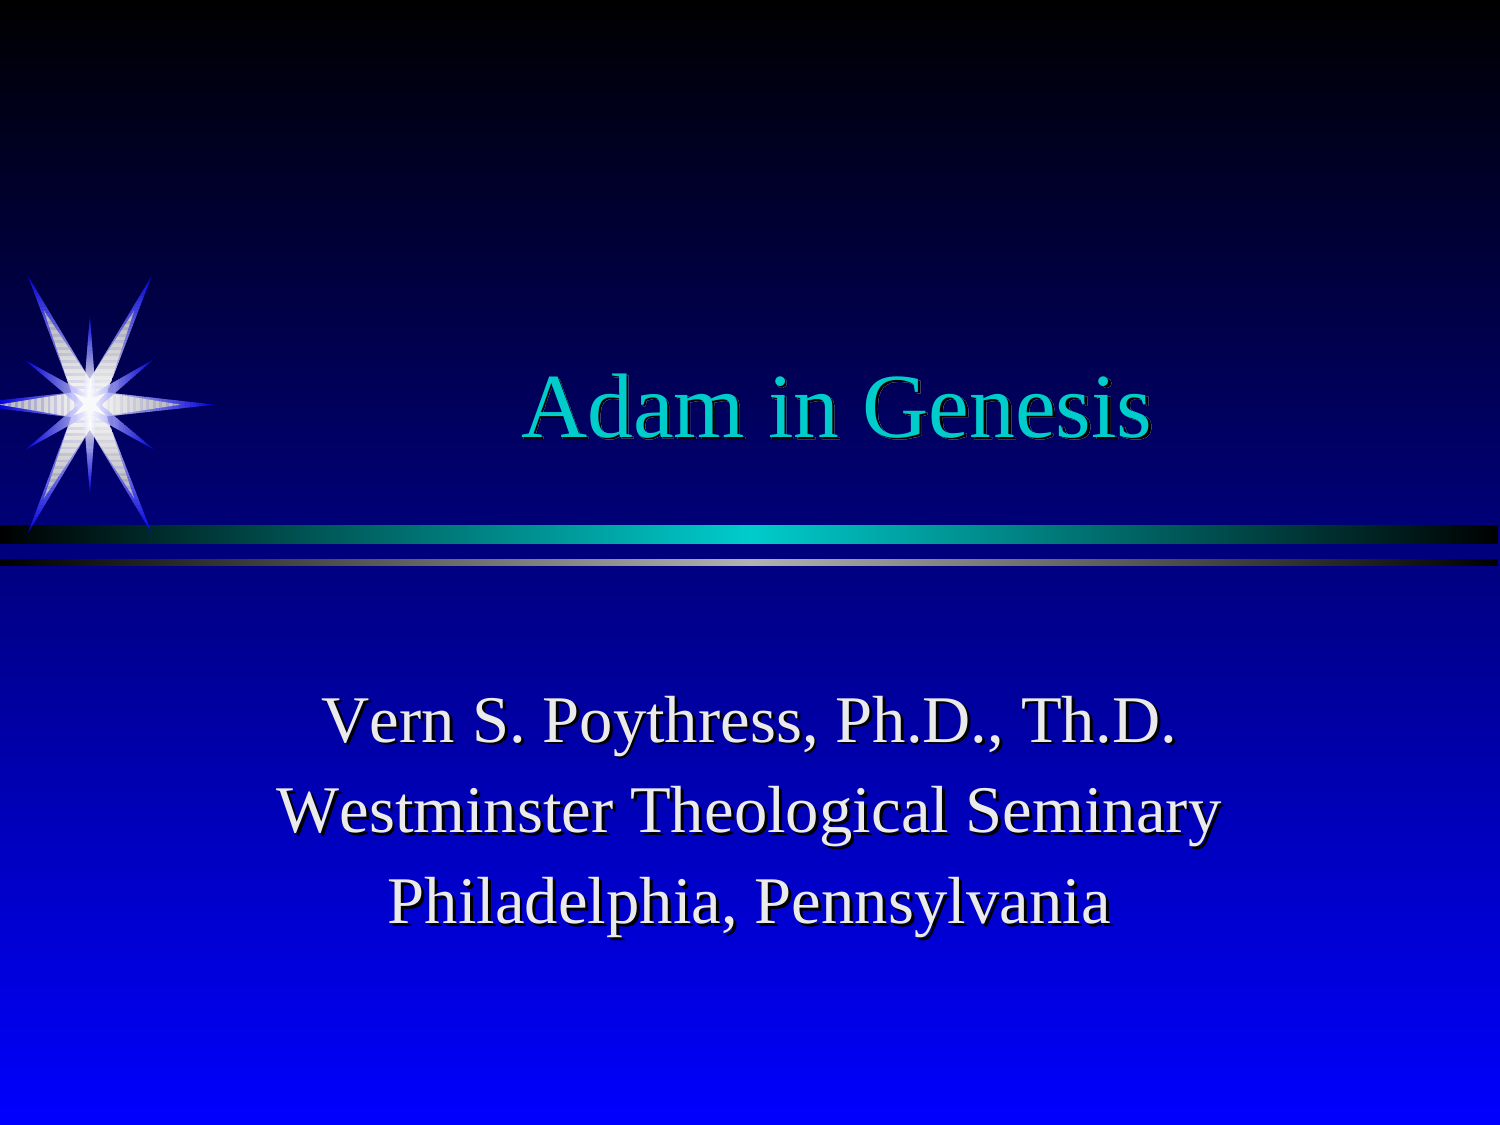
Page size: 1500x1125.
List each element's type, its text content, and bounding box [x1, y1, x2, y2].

subtitle Vern S. Poythress, Ph.D., Th.D. Westminster Theological Seminary Philadelphia, Pennsylvania [75, 675, 1425, 946]
title Adam in Genesis [200, 312, 1476, 501]
